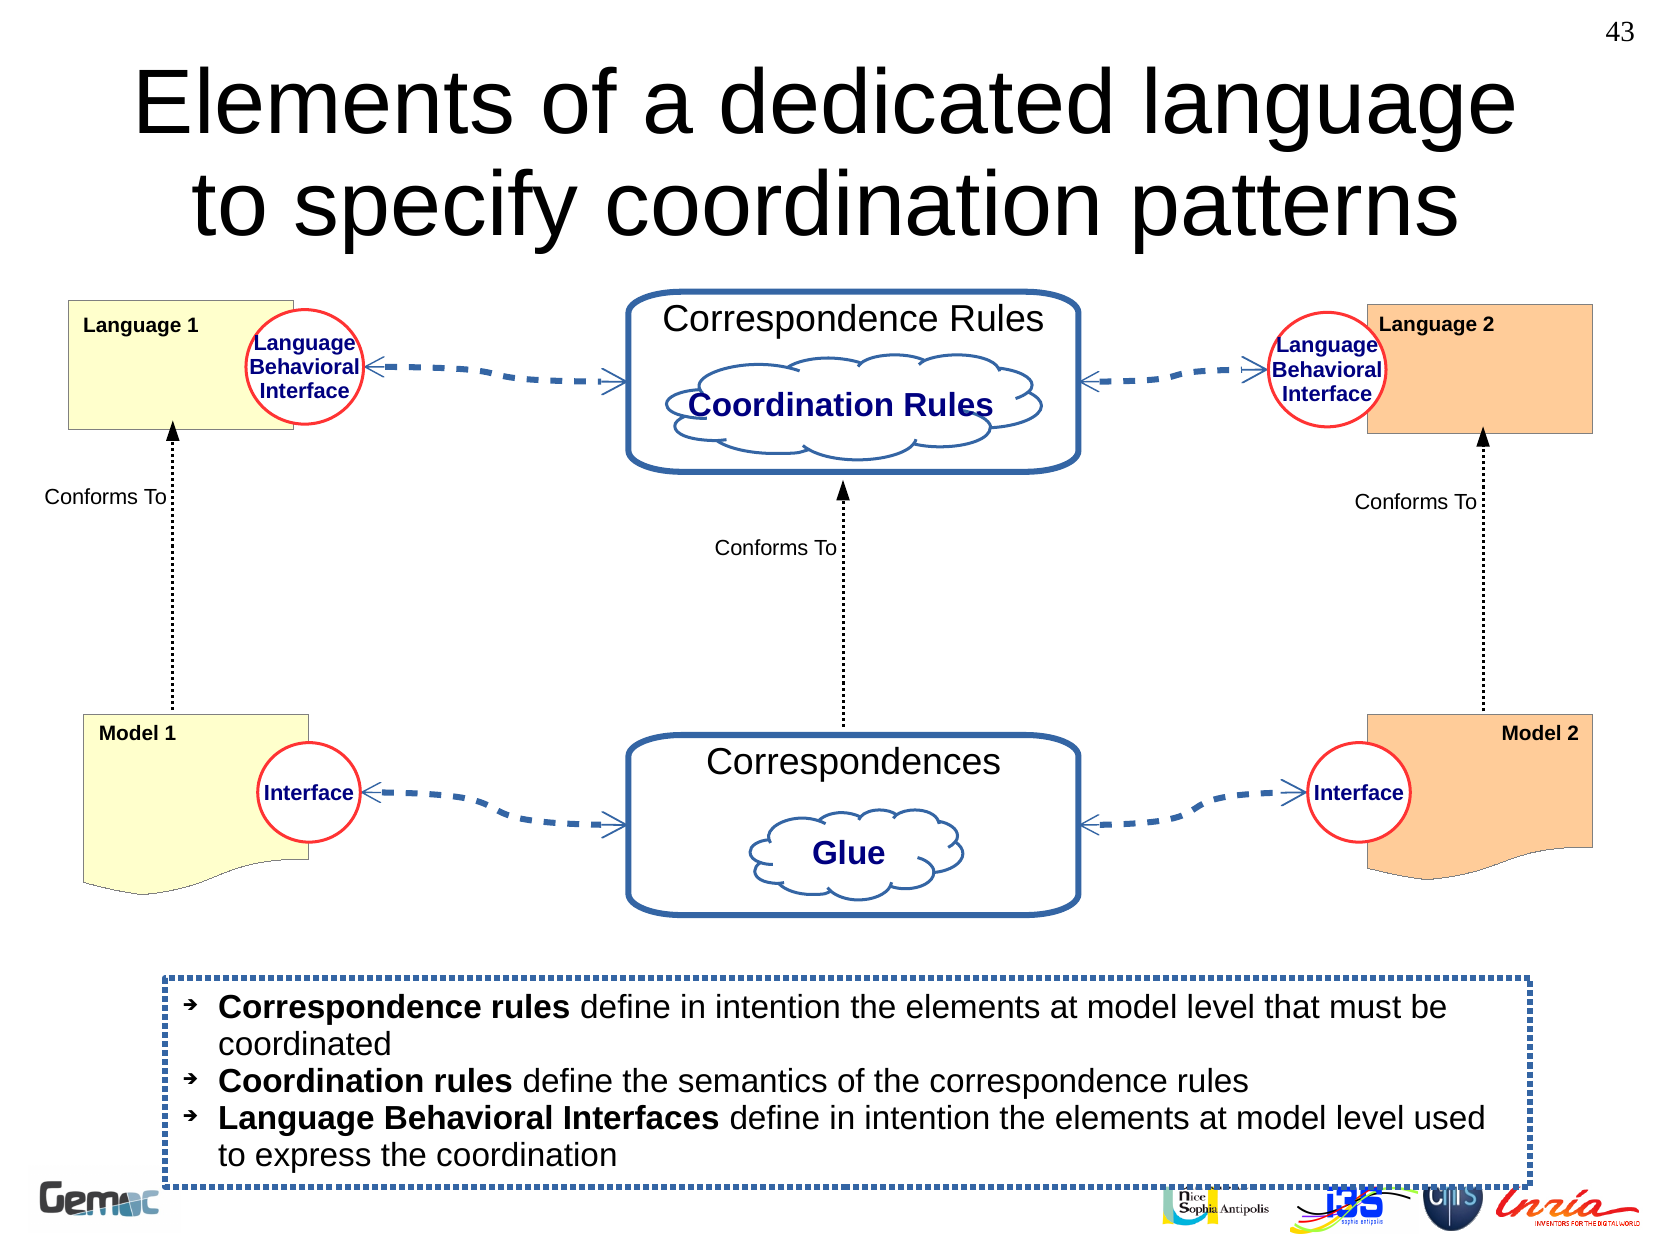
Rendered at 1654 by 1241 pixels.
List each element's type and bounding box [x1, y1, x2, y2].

picture [1137, 1167, 1647, 1241]
text_box [83, 714, 361, 895]
text_box [628, 735, 1079, 916]
text_box [1339, 482, 1558, 566]
text_box [1307, 714, 1623, 880]
text_box [699, 528, 918, 621]
text_box [62, 300, 364, 430]
text_box [1268, 304, 1593, 434]
text_box [628, 291, 1079, 472]
text_box [29, 477, 248, 586]
text_box [165, 978, 1531, 1187]
title [82, 49, 1571, 257]
